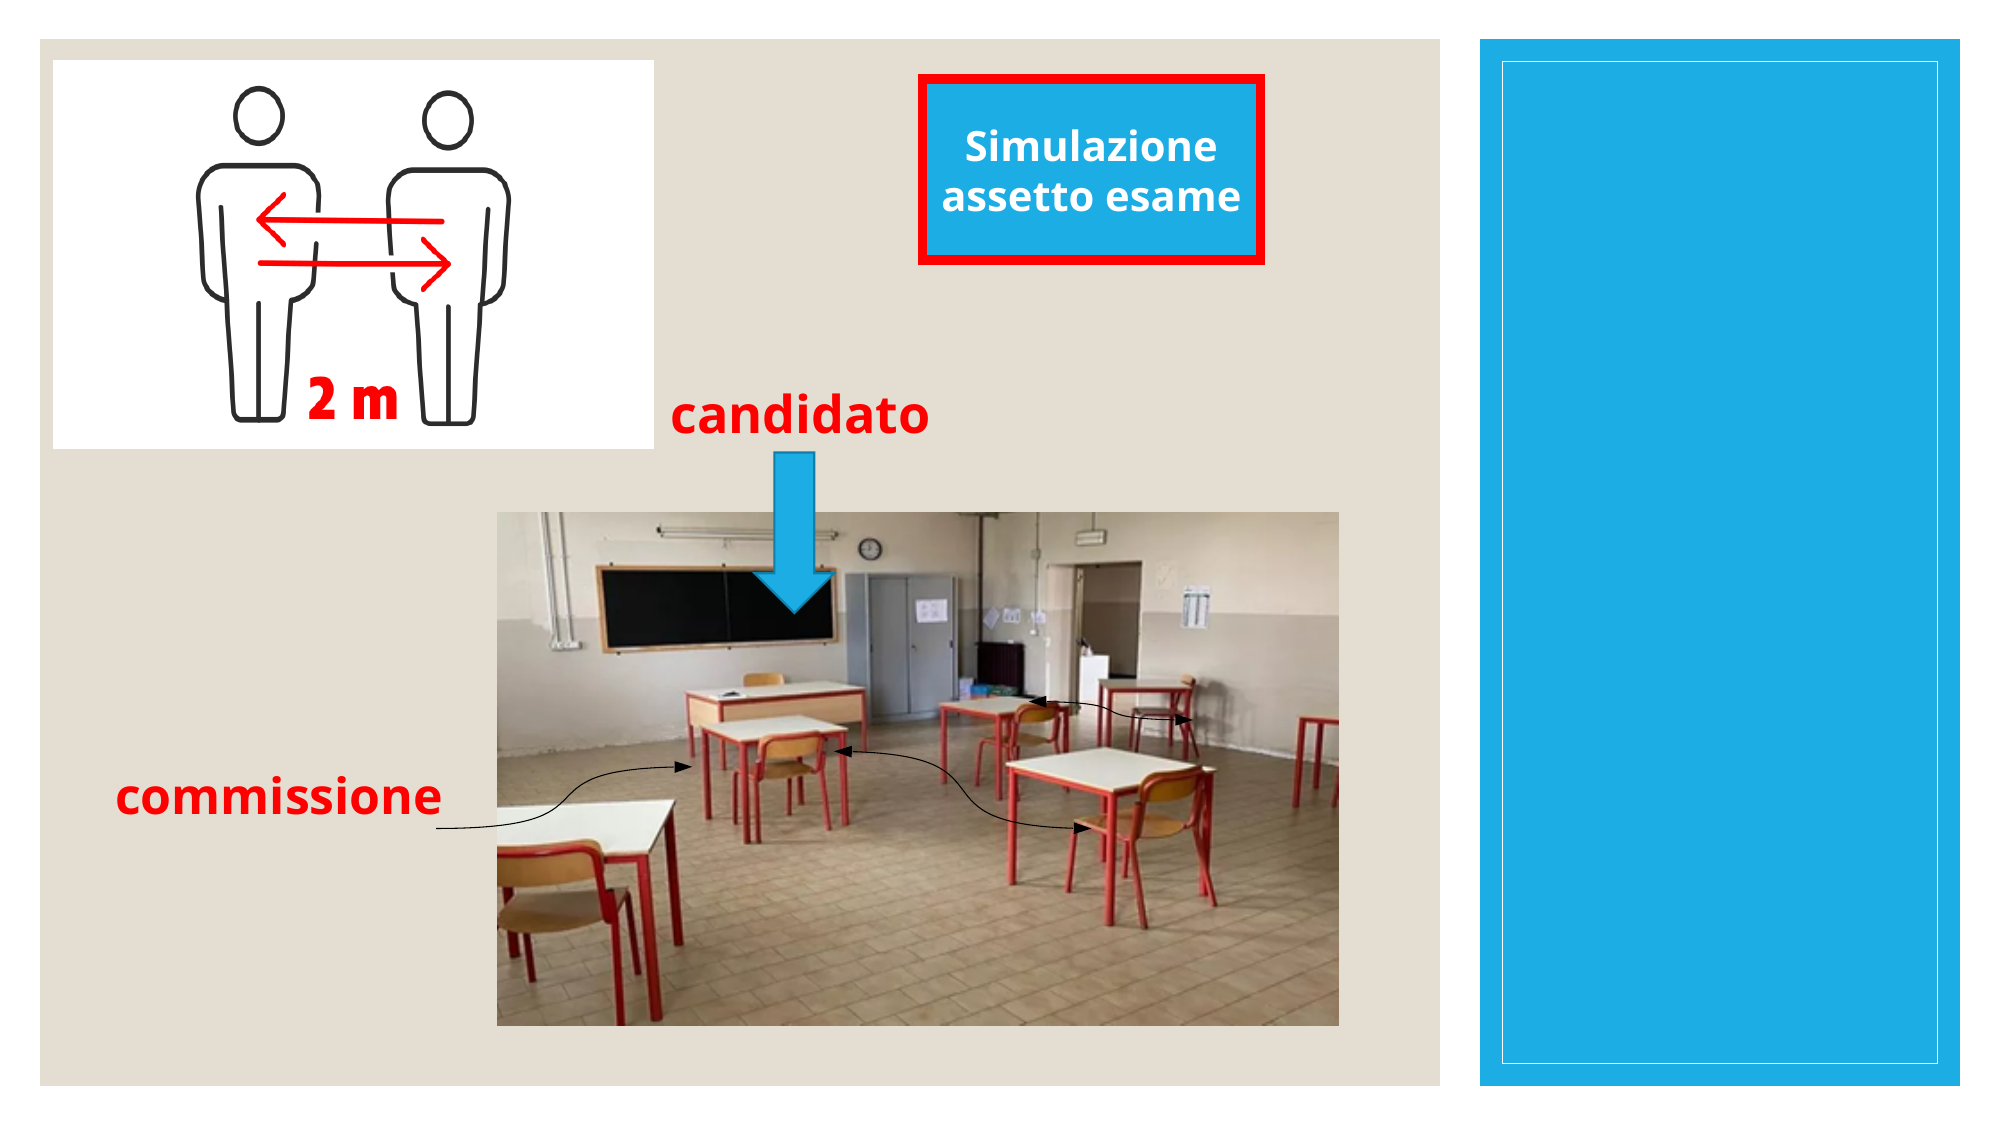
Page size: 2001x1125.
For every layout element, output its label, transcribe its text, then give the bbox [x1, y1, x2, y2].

picture [53, 60, 654, 449]
title candidato [601, 379, 1000, 453]
picture [497, 513, 1339, 1026]
text_box Simulazione assetto esame [922, 79, 1261, 260]
text_box [754, 452, 835, 614]
list commissione [79, 751, 479, 871]
